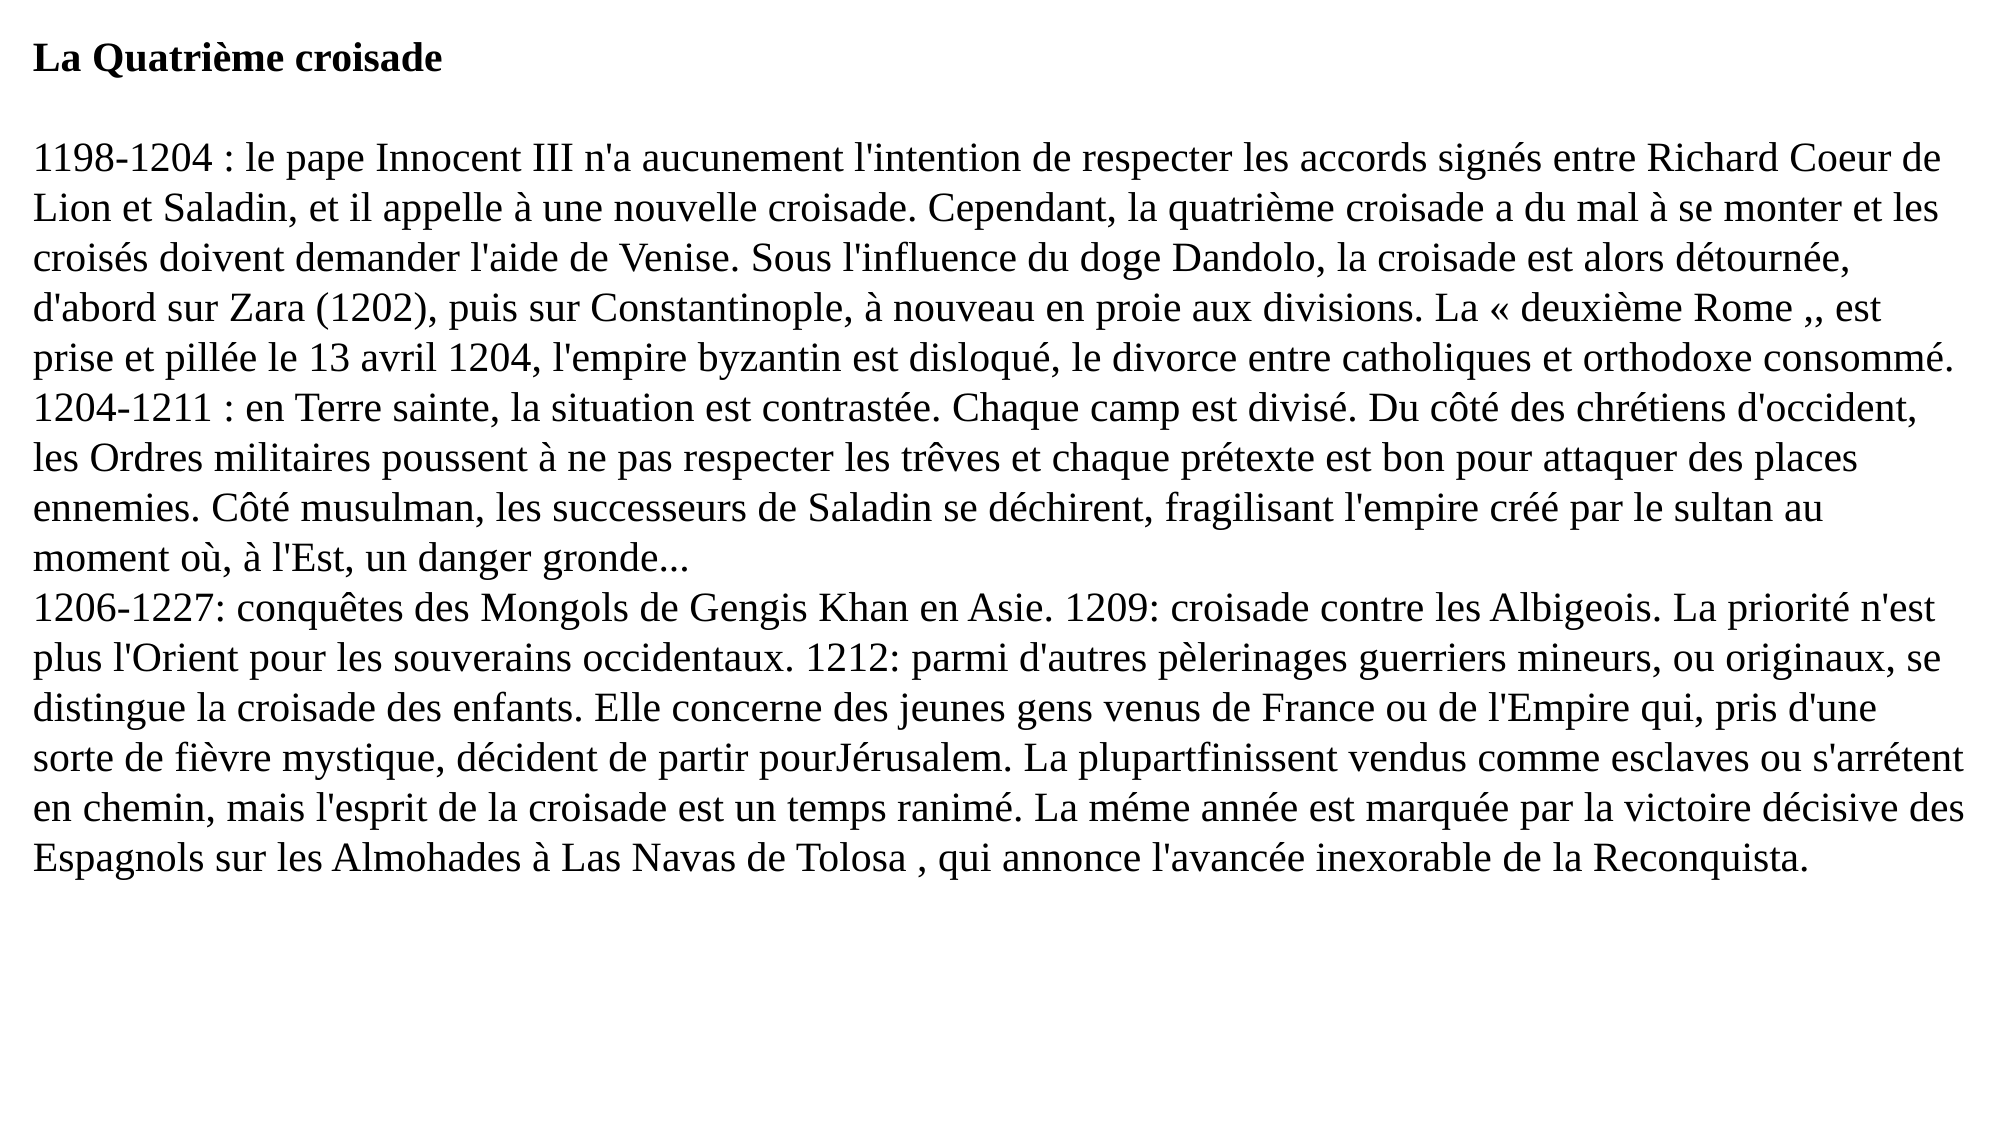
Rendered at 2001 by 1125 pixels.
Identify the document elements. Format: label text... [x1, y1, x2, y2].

text_box La Quatrième croisade 1198-1204 : le pape Innocent III n'a aucunement l'intention de respecter les accords signés entre Richard Coeur de Lion et Saladin, et il appelle à une nouvelle croisade. Cependant, la quatrième croisade a du mal à se monter et les croisés doivent demander l'aide de Venise. Sous l'influence du doge Dandolo, la croisade est alors détournée, d'abord sur Zara (1202), puis sur Constantinople, à nouveau en proie aux divisions. La « deuxième Rome ,, est prise et pillée le 13 avril 1204, l'empire byzantin est disloqué, le divorce entre catholiques et orthodoxe consommé. 1204-1211 : en Terre sainte, la situation est contrastée. Chaque camp est divisé. Du côté des chrétiens d'occident, les Ordres militaires poussent à ne pas respecter les trêves et chaque prétexte est bon pour attaquer des places ennemies. Côté musulman, les successeurs de Saladin se déchirent, fragilisant l'empire créé par le sultan au moment où, à l'Est, un danger gronde... 1206-1227: conquêtes des Mongols de Gengis Khan en Asie. 1209: croisade contre les Albigeois. La priorité n'est plus l'Orient pour les souverains occidentaux. 1212: parmi d'autres pèlerinages guerriers mineurs, ou originaux, se distingue la croisade des enfants. Elle concerne des jeunes gens venus de France ou de l'Empire qui, pris d'une sorte de fièvre mystique, décident de partir pourJérusalem. La plupartfinissent vendus comme esclaves ou s'arrétent en chemin, mais l'esprit de la croisade est un temps ranimé. La méme année est marquée par la victoire décisive des Espagnols sur les Almohades à Las Navas de Tolosa , qui annonce l'avancée inexorable de la Reconquista. [18, 22, 1983, 896]
